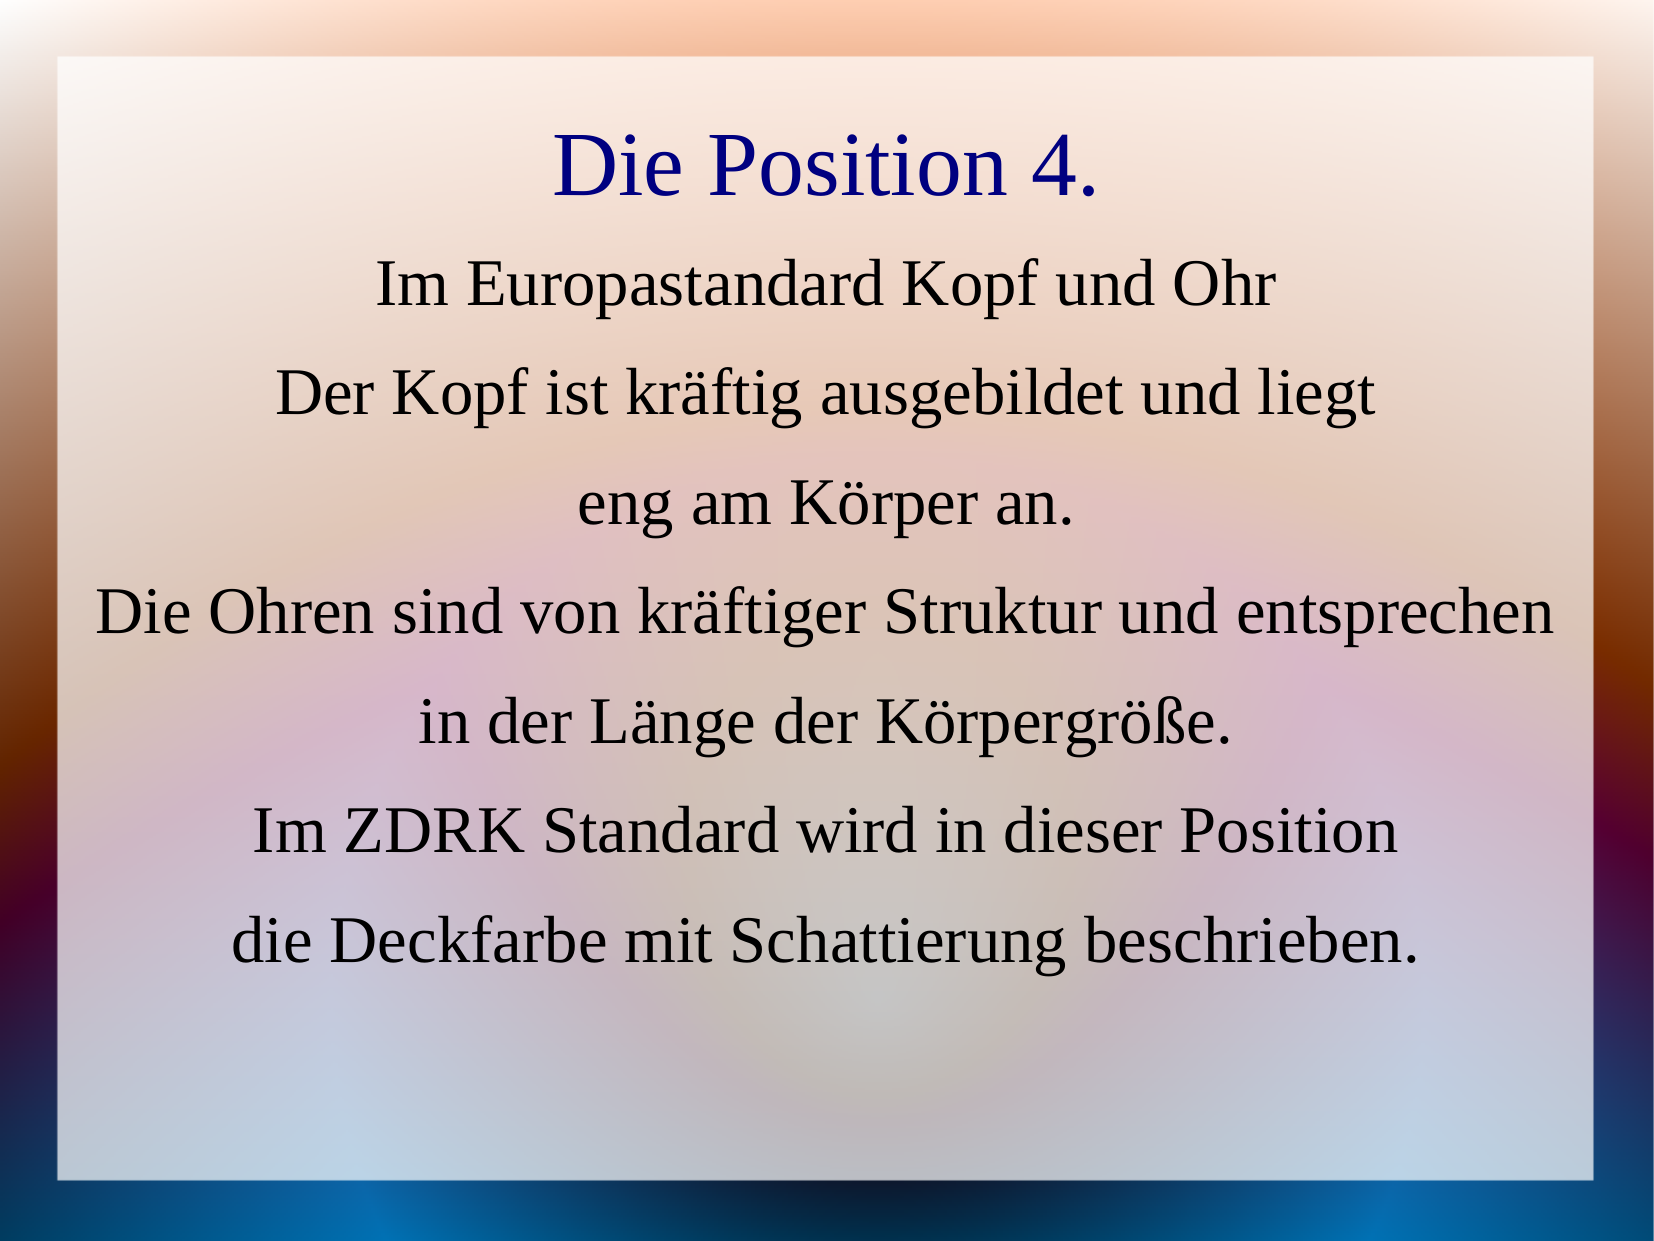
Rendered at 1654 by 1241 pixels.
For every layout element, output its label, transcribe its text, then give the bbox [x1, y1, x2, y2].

title Die Position 4. [82, 55, 1571, 263]
subtitle Im Europastandard Kopf und Ohr Der Kopf ist kräftig ausgebildet und liegt eng am Körper an. Die Ohren sind von kräftiger Struktur und entsprechen in der Länge der Körpergröße. Im ZDRK Standard wird in dieser Position die Deckfarbe mit Schattierung beschrieben. [82, 290, 1571, 1034]
